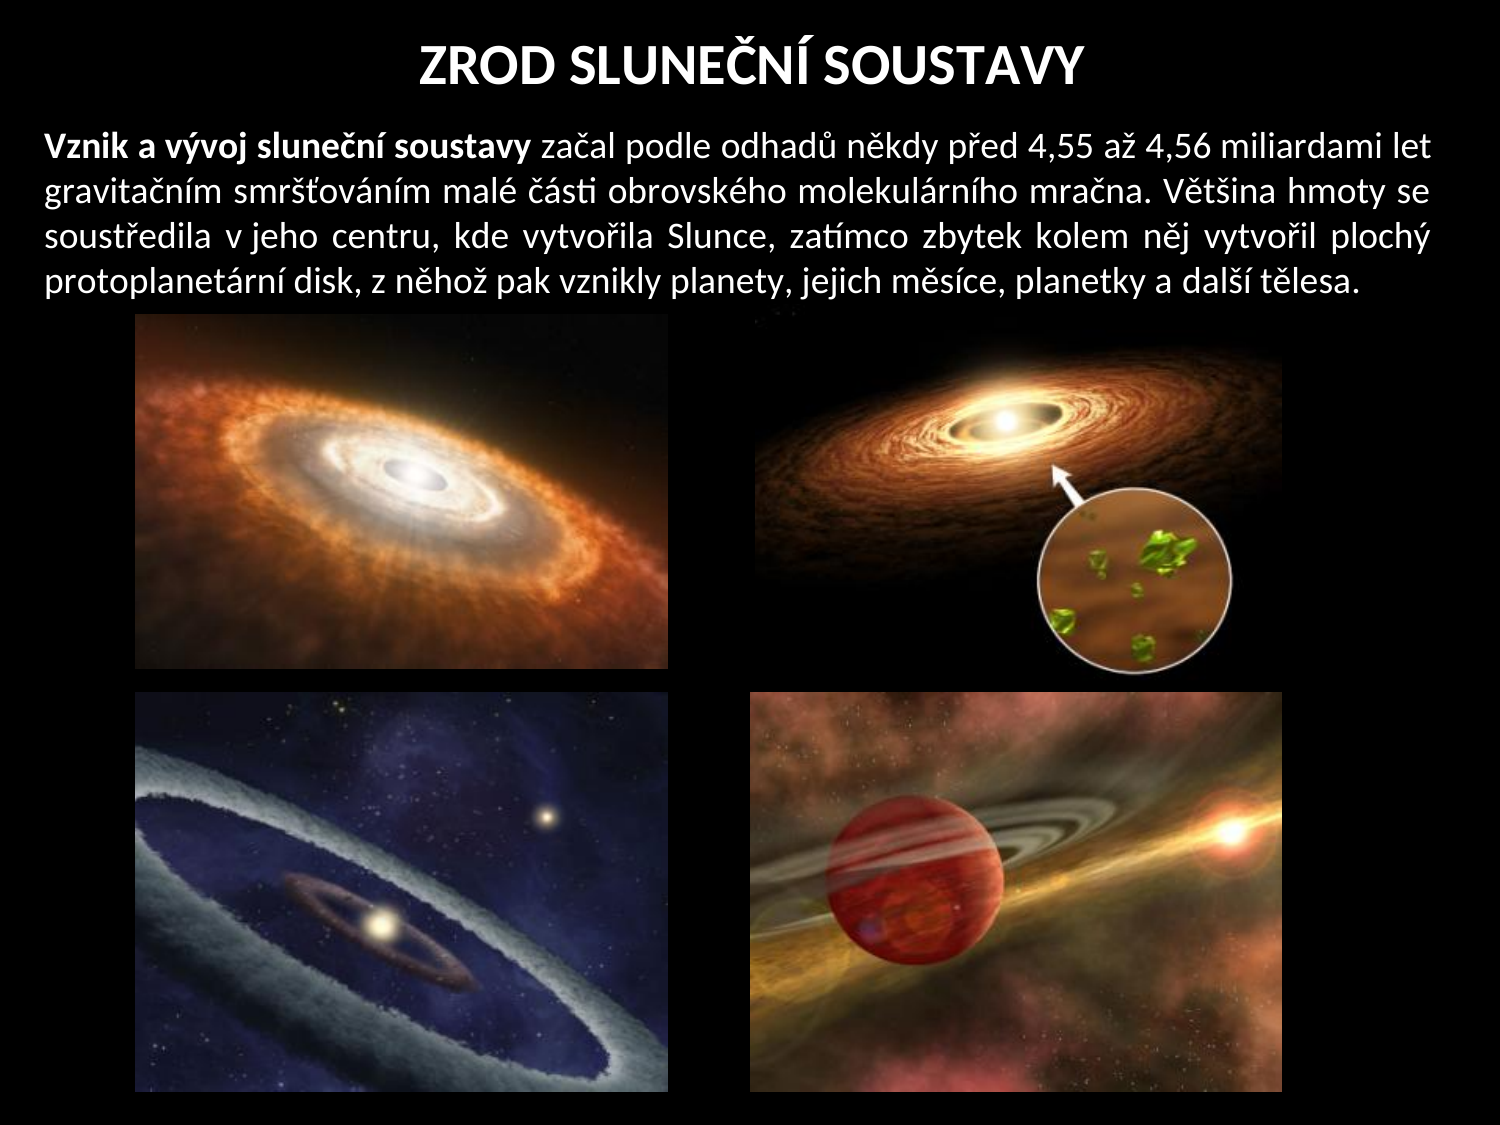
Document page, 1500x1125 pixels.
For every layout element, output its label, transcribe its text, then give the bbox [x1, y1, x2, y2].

text_box Vznik a vývoj sluneční soustavy začal podle odhadů někdy před 4,55 až 4,56 miliardami let gravitačním smršťováním malé části obrovského molekulárního mračna. Většina hmoty se soustředila v jeho centru, kde vytvořila Slunce, zatímco zbytek kolem něj vytvořil plochý protoplanetární disk, z něhož pak vznikly planety, jejich měsíce, planetky a další tělesa. [29, 113, 1447, 309]
picture [750, 304, 1282, 1092]
text_box ZROD SLUNEČNÍ SOUSTAVY [404, 19, 1101, 105]
picture [135, 314, 668, 669]
picture [135, 692, 668, 1092]
